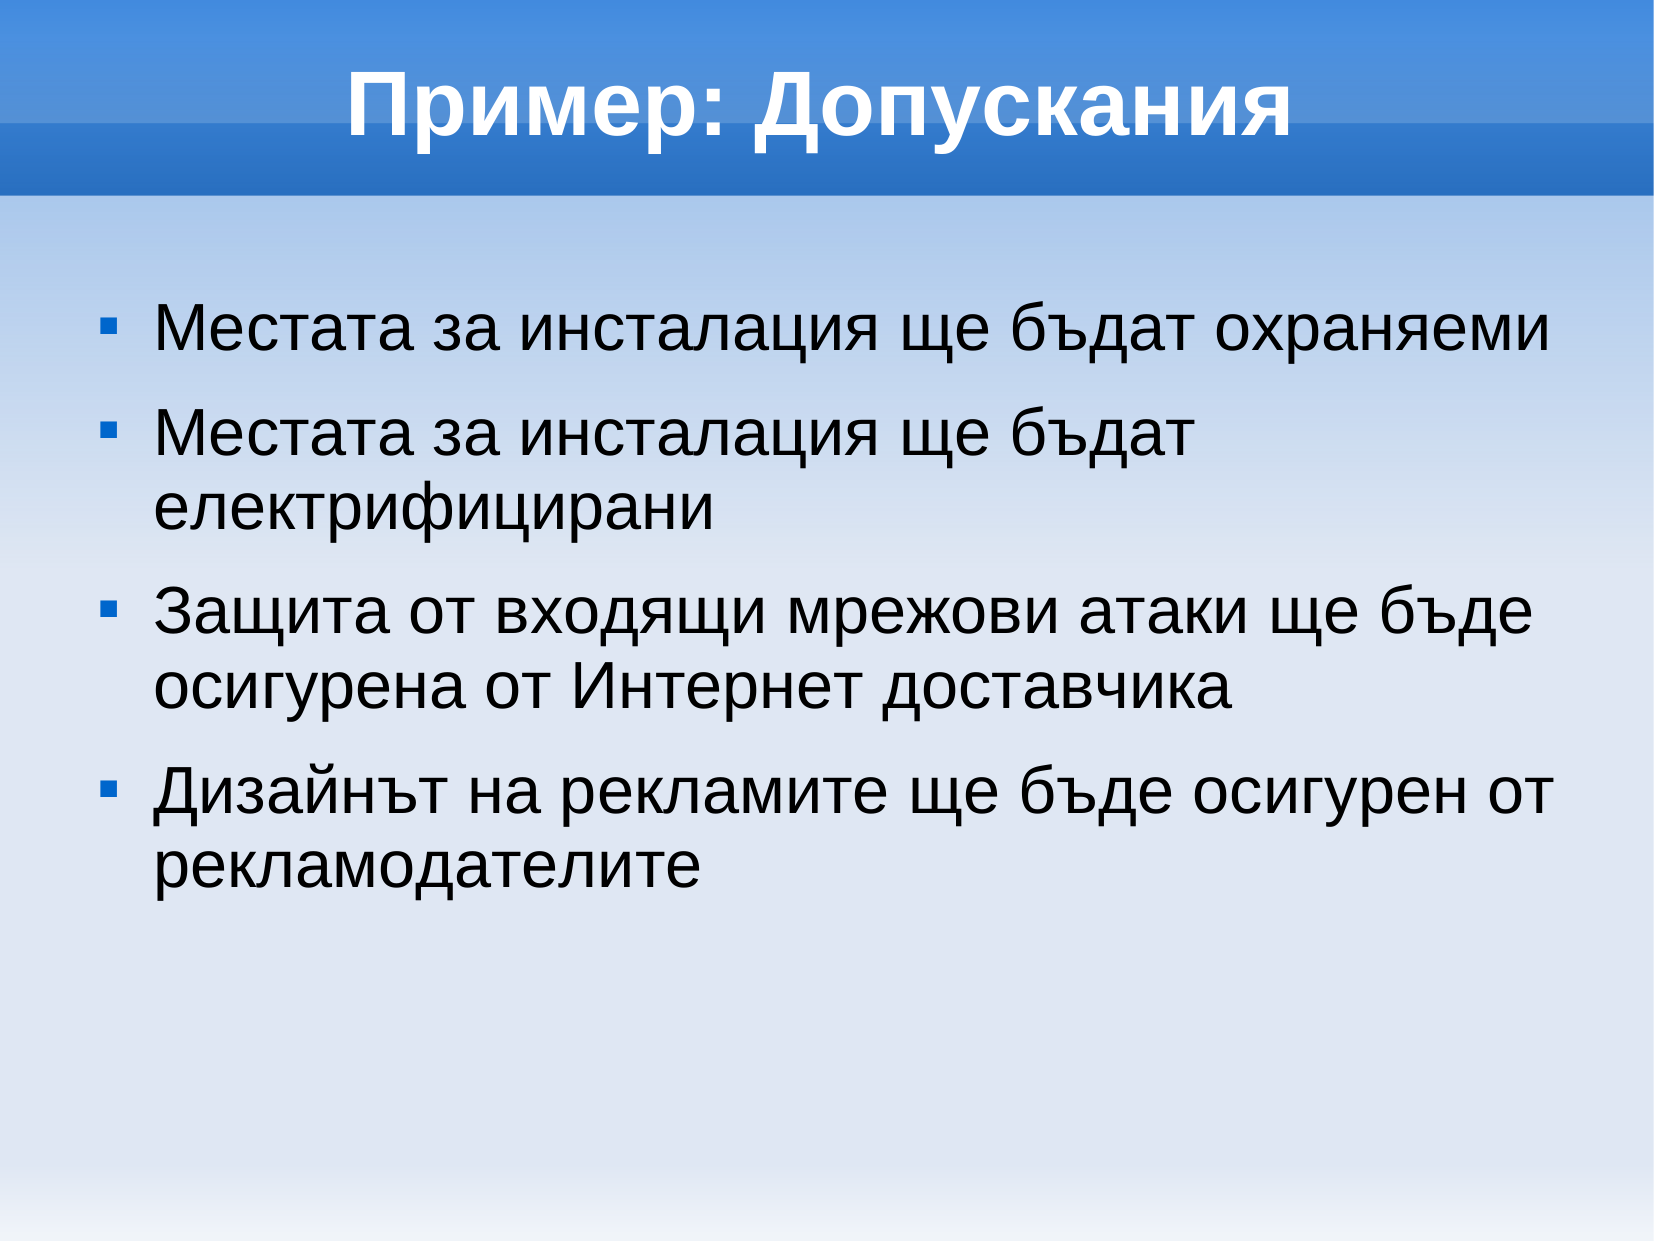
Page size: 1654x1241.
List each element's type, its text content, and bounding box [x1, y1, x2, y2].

picture [0, 0, 1654, 1241]
title Пример: Допускания [76, 0, 1565, 208]
list Местата за инсталация ще бъдат охраняеми Местата за инсталация ще бъдат електрифицирани Защита от входящи мрежови атаки ще бъде осигурена от Интернет доставчика Дизайнът на рекламите ще бъде осигурен от рекламодателите [82, 290, 1571, 1109]
